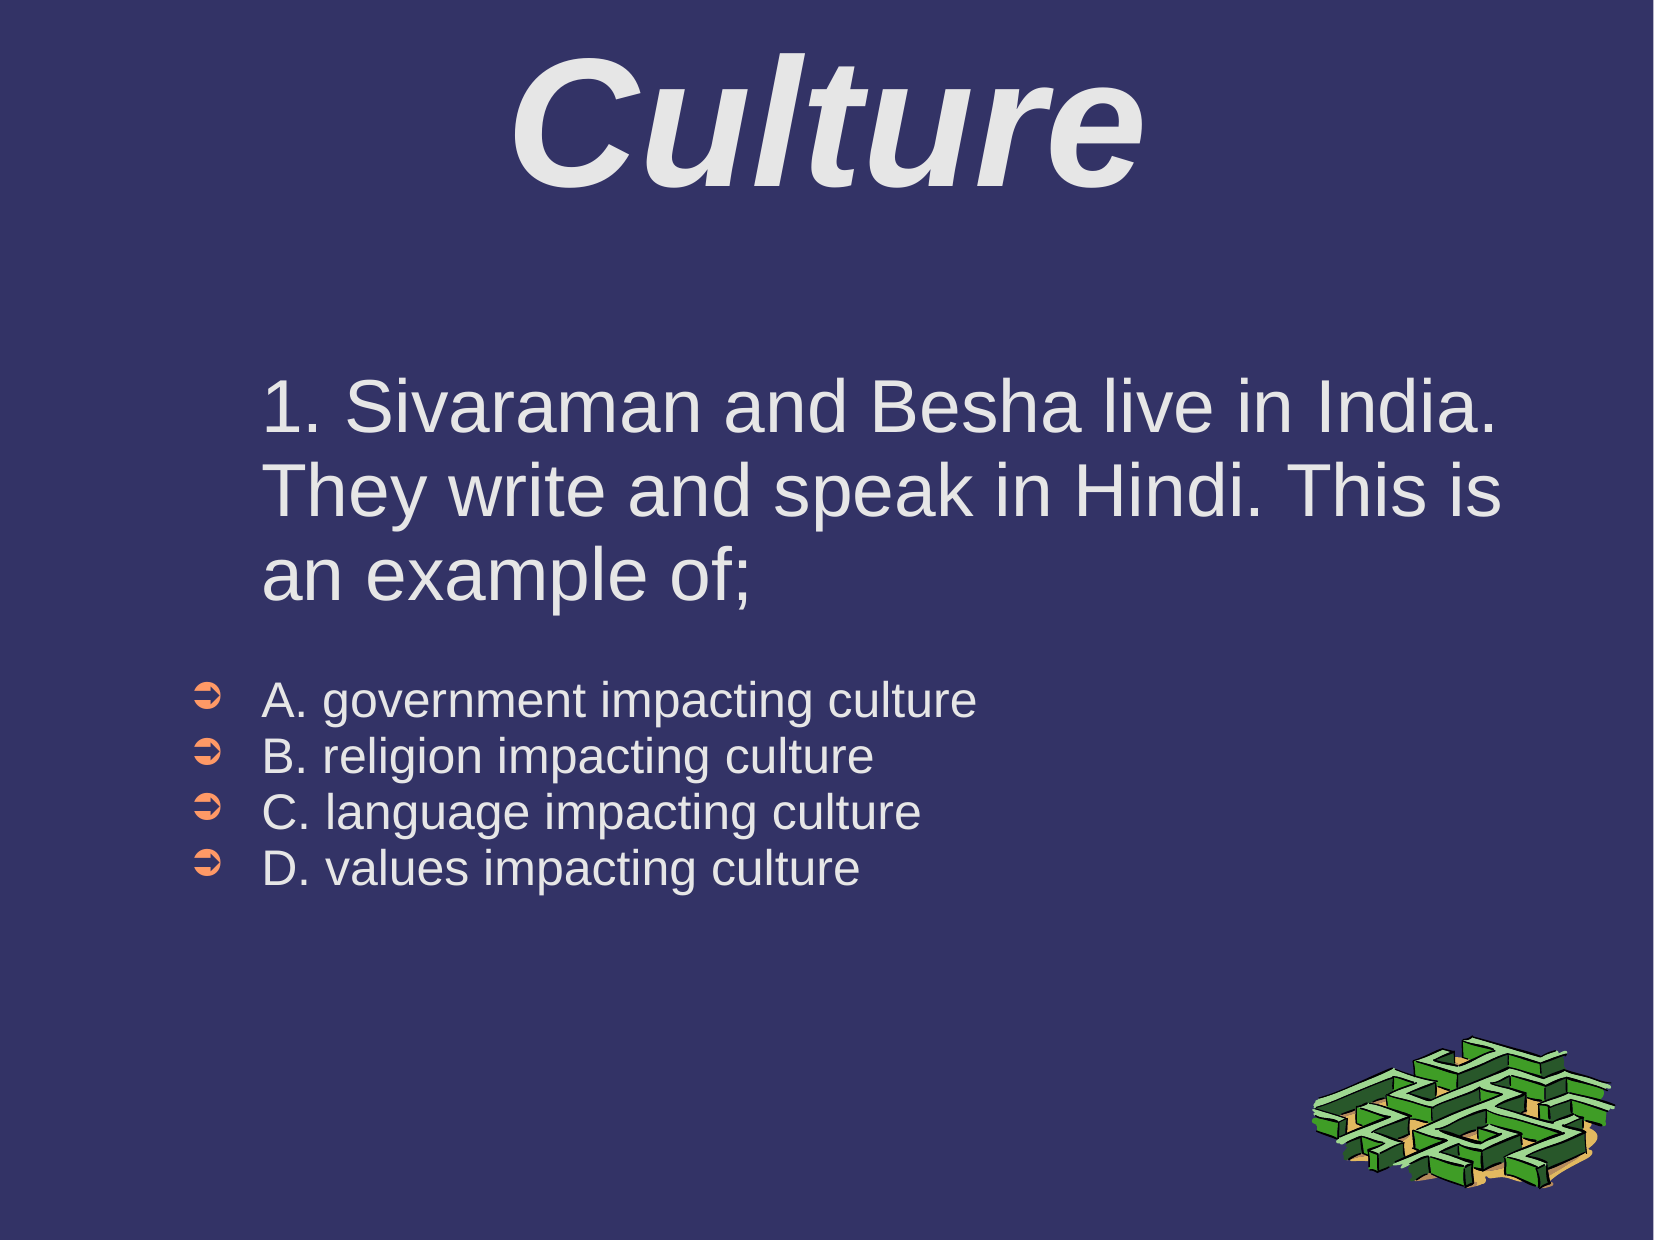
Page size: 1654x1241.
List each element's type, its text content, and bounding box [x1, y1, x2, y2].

title Culture [121, 19, 1534, 227]
list 1. Sivaraman and Besha live in India. They write and speak in Hindi. This is an example of; A. government impacting culture B. religion impacting culture C. language impacting culture D. values impacting culture [178, 364, 1570, 1147]
